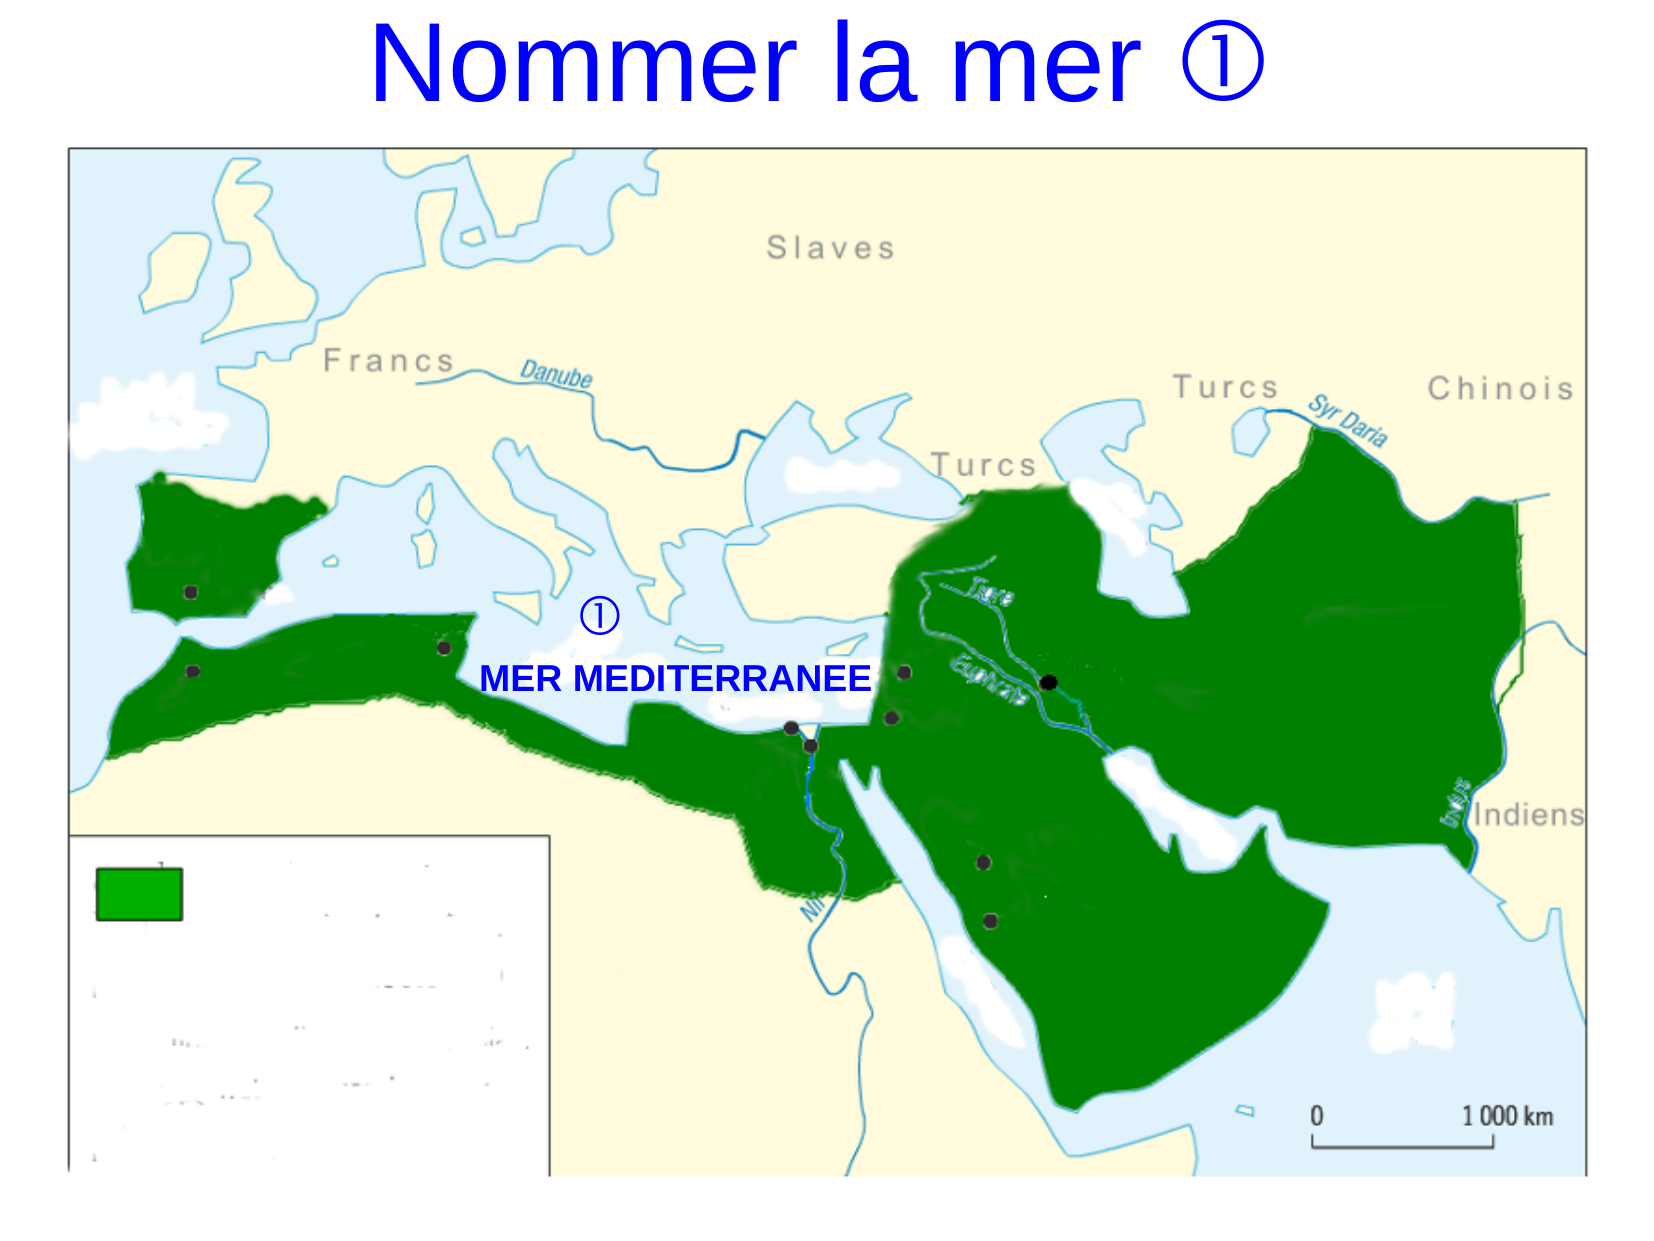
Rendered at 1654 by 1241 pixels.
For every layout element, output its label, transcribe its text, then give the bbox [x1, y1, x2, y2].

text_box MER MEDITERRANEE [464, 649, 887, 708]
picture [59, 141, 1595, 1182]
text_box  [561, 590, 650, 649]
title Nommer la mer  [76, 0, 1565, 126]
